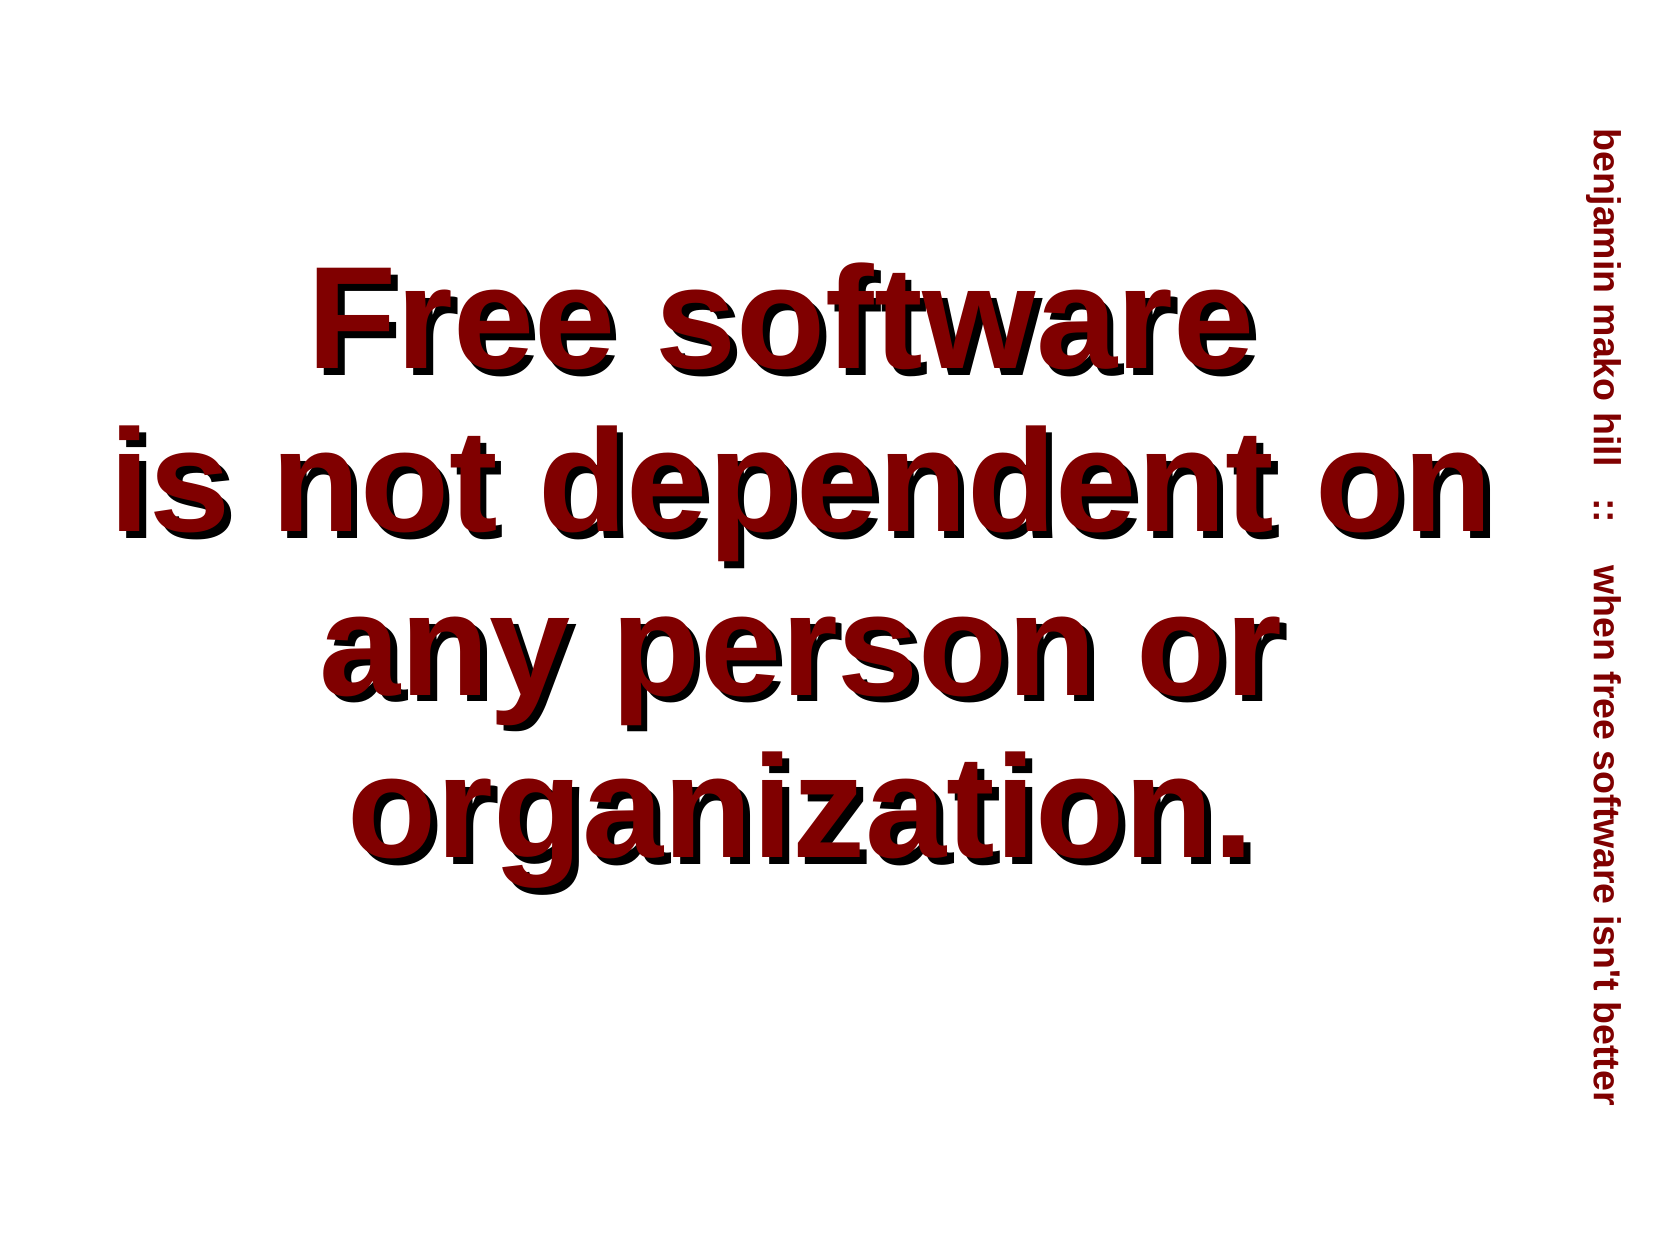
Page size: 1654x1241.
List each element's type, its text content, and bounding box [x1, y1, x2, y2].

subtitle Free software is not dependent on any person or organization. [71, 100, 1531, 1026]
